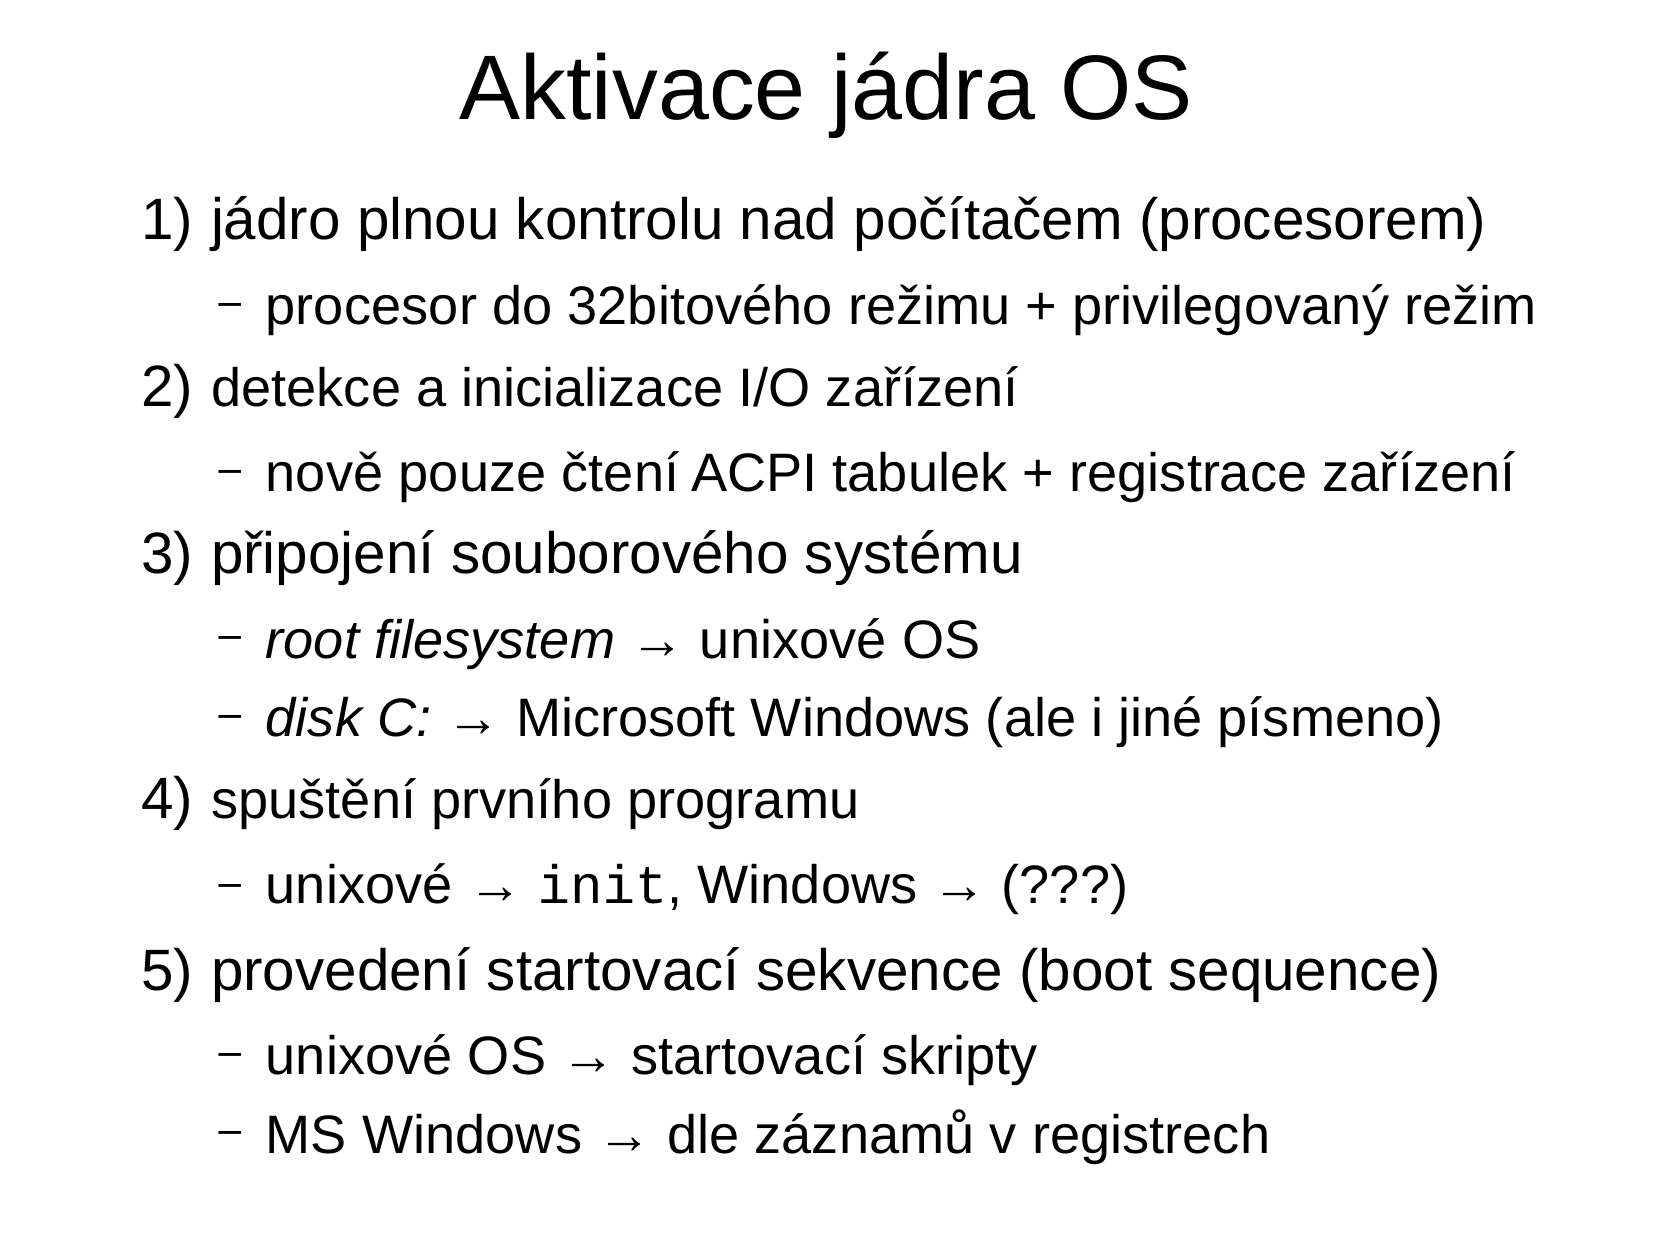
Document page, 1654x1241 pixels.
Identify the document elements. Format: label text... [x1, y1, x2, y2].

list jádro plnou kontrolu nad počítačem (procesorem) procesor do 32bitového režimu + privilegovaný režim detekce a inicializace I/O zařízení nově pouze čtení ACPI tabulek + registrace zařízení připojení souborového systému root filesystem → unixové OS disk C: → Microsoft Windows (ale i jiné písmeno) spuštění prvního programu unixové → init, Windows → (???) provedení startovací sekvence (boot sequence) unixové OS → startovací skripty MS Windows → dle záznamů v registrech [53, 186, 1595, 1162]
title Aktivace jádra OS [82, 0, 1571, 185]
